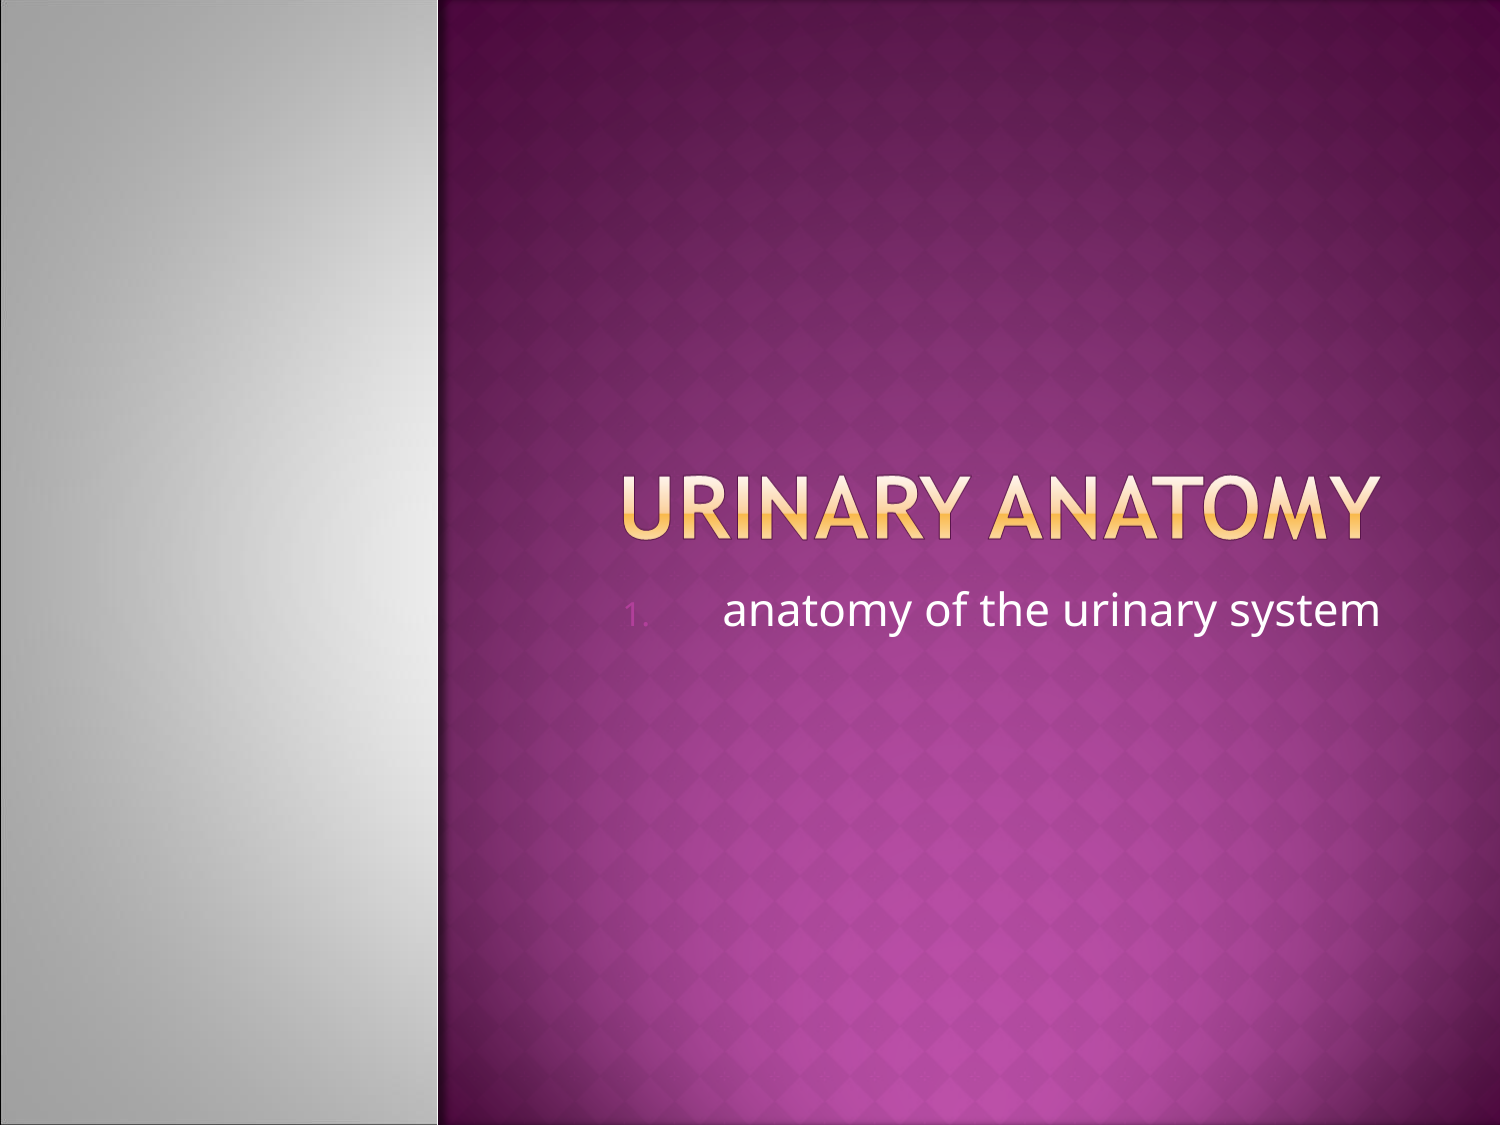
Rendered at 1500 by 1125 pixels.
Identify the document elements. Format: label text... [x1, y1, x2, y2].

picture [0, 0, 437, 1125]
picture [438, 0, 1500, 1125]
text_box anatomy of the urinary system [550, 580, 1390, 762]
text_box [551, 86, 1436, 560]
